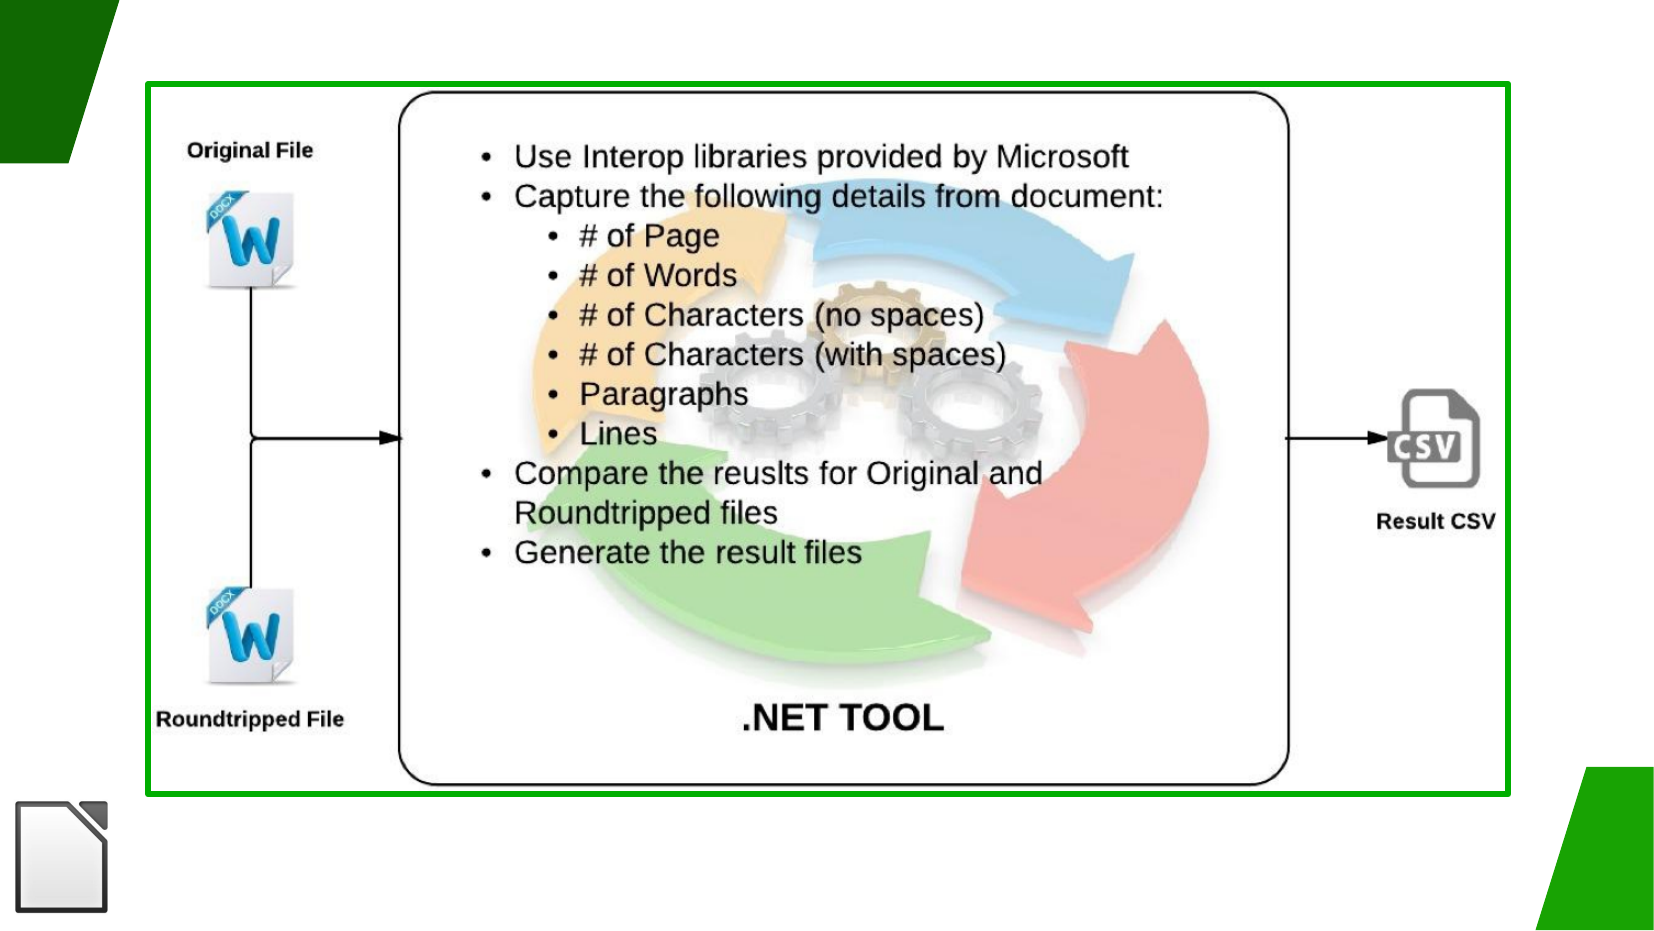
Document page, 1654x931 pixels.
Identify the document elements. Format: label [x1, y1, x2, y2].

picture [151, 86, 1506, 792]
picture [12, 798, 111, 917]
